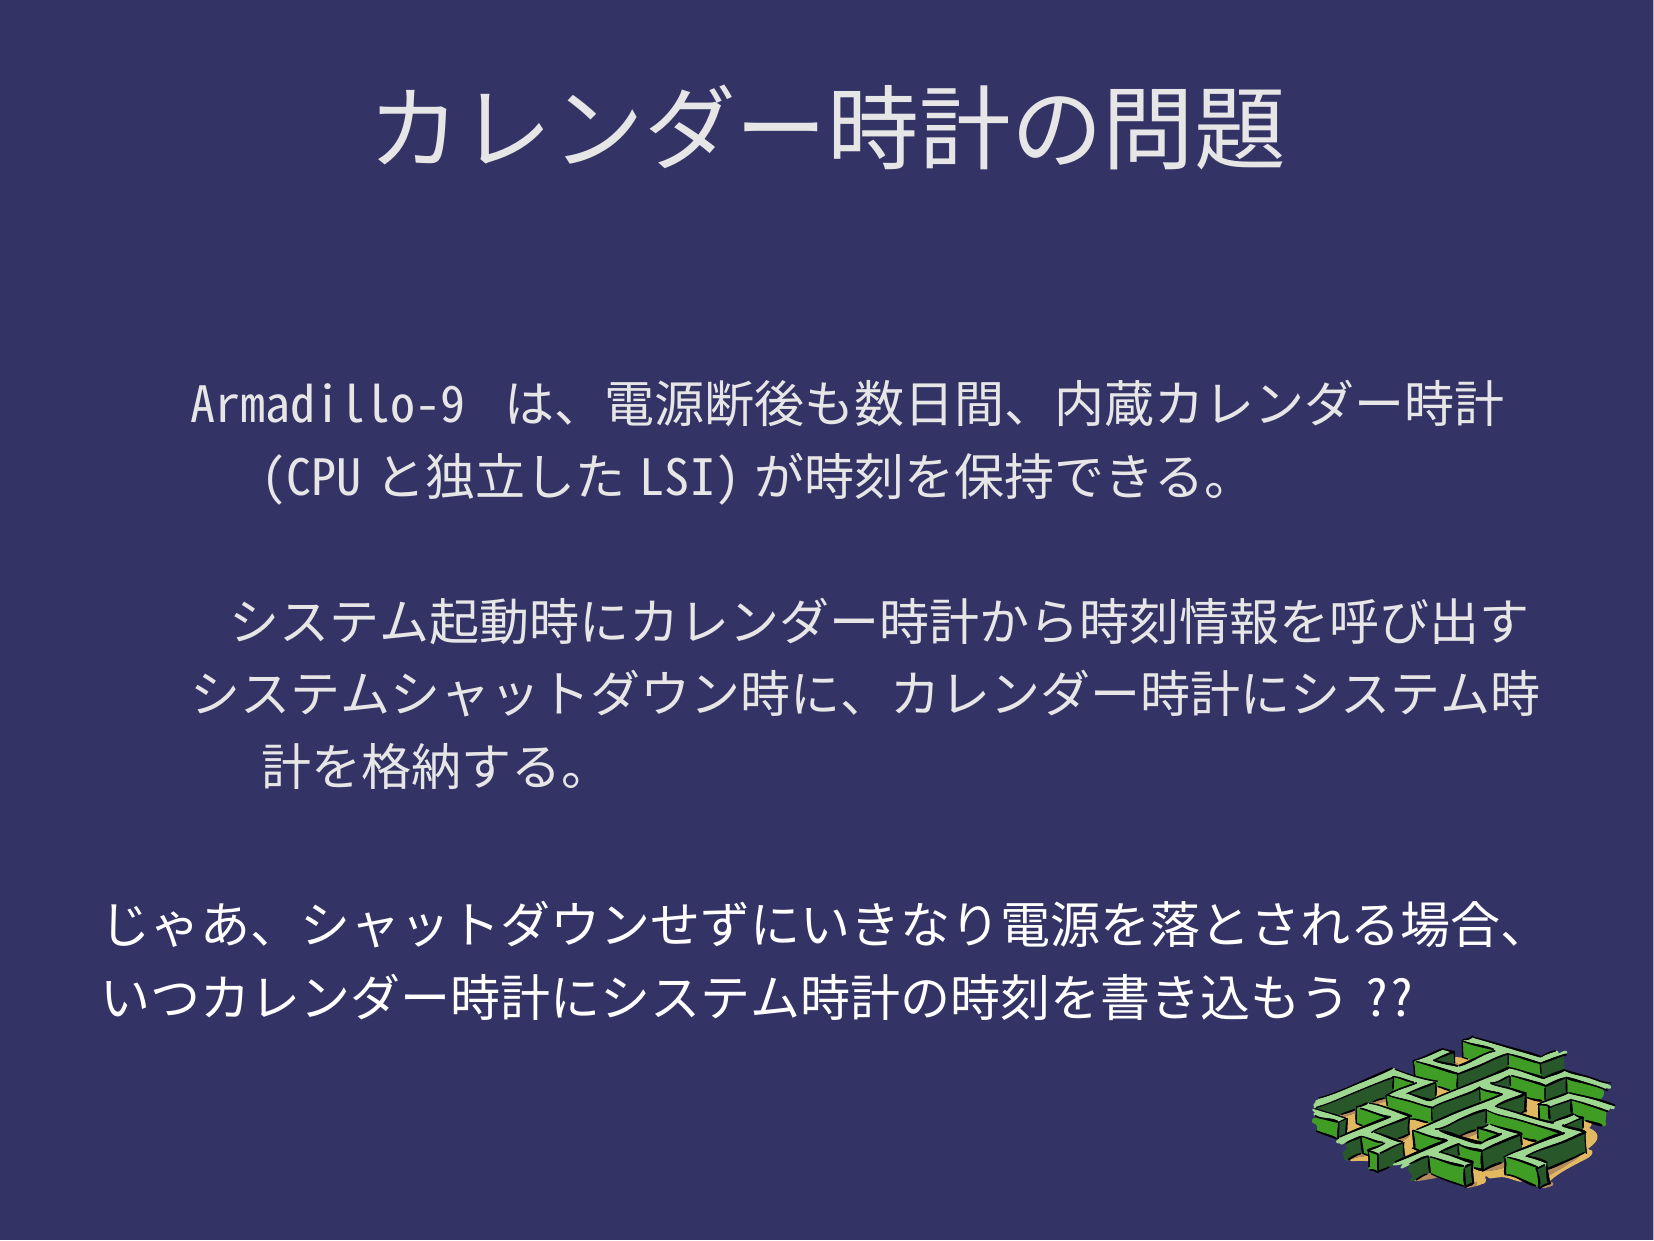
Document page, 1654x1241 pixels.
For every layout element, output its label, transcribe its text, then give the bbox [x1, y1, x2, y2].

title カレンダー時計の問題 [121, 19, 1534, 227]
list Armadillo-9 は、電源断後も数日間、内蔵カレンダー時計 (CPUと独立したLSI)が時刻を保持できる。 システム起動時にカレンダー時計から時刻情報を呼び出す システムシャットダウン時に、カレンダー時計にシステム時計を格納する。 [178, 364, 1570, 1147]
text_box じゃあ、シャットダウンせずにいきなり電源を落とされる場合、 いつカレンダー時計にシステム時計の時刻を書き込もう?? [88, 885, 1555, 1050]
